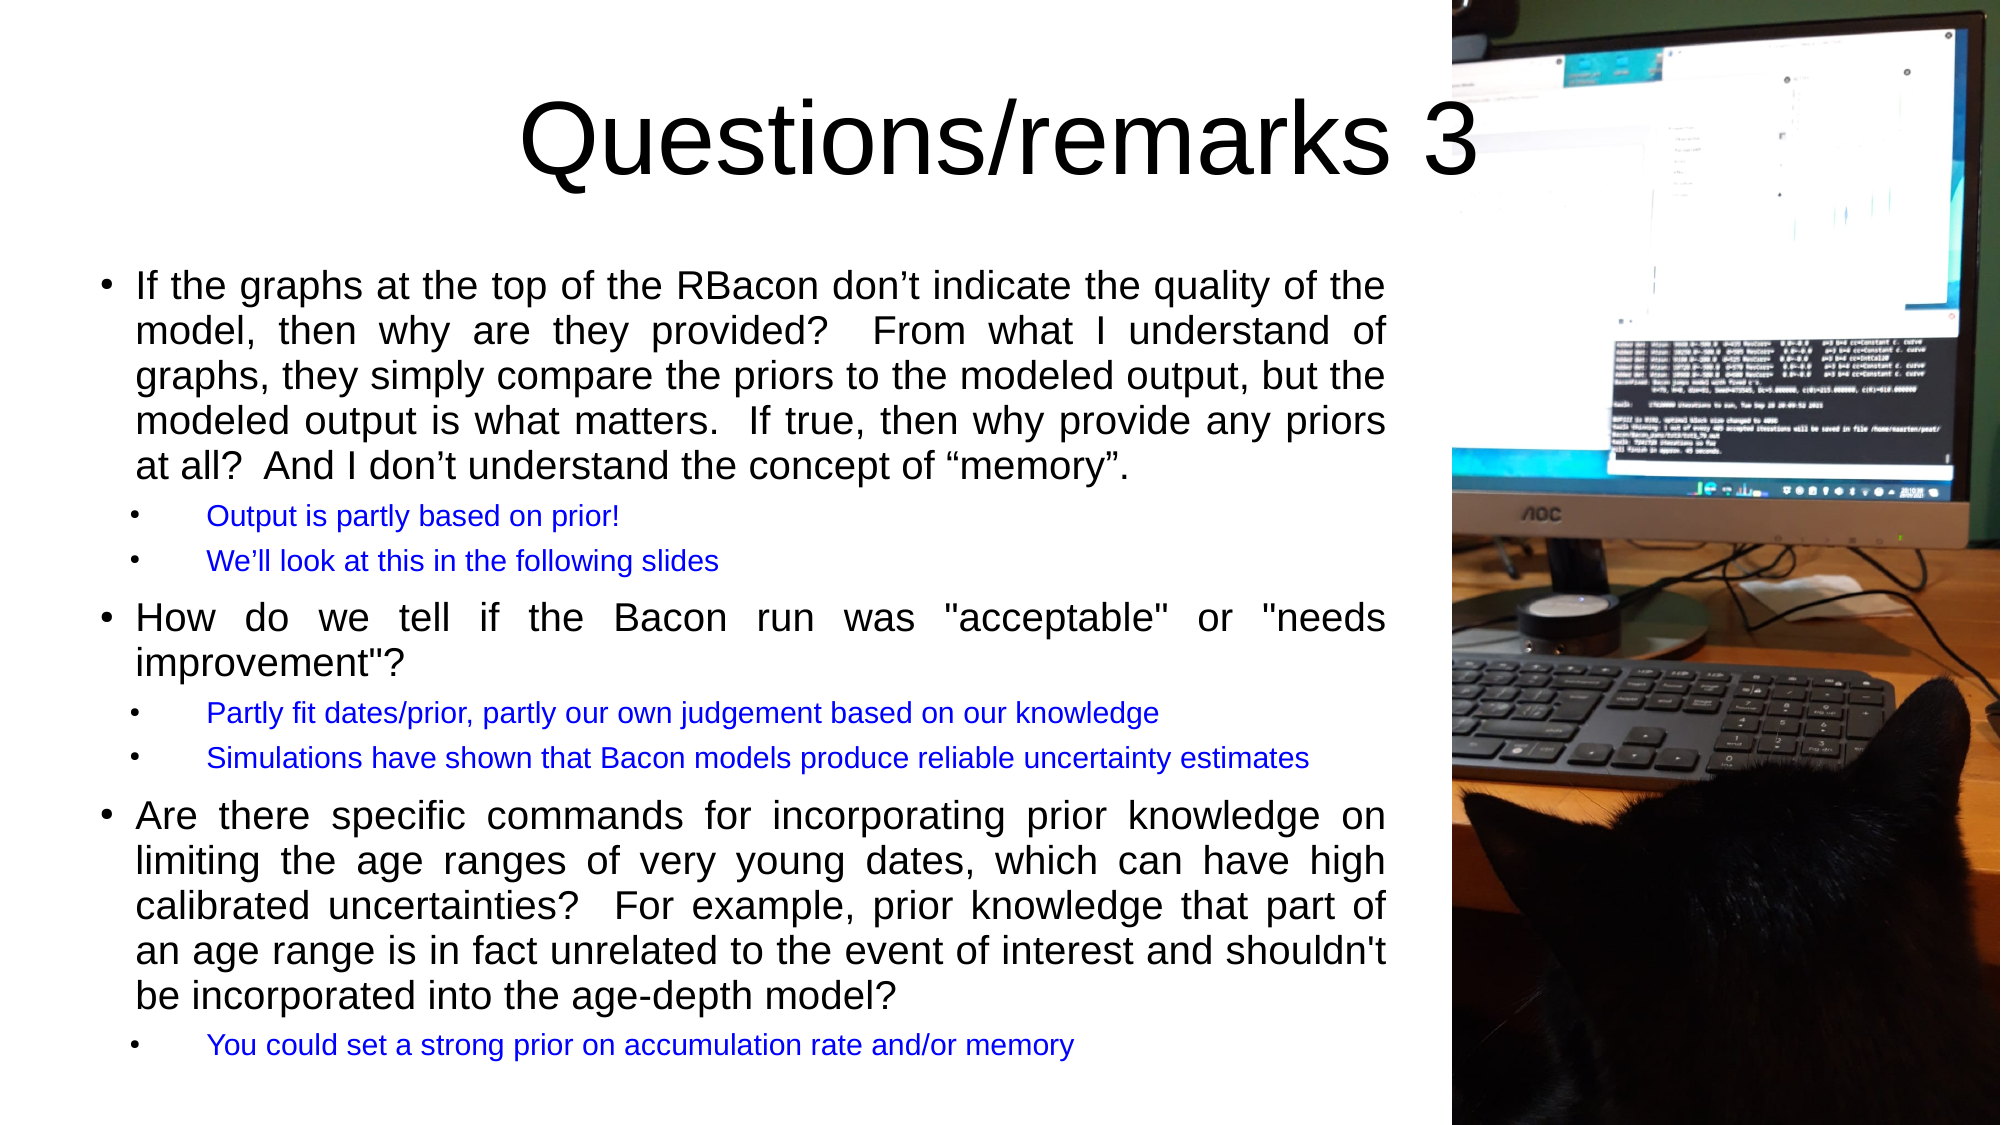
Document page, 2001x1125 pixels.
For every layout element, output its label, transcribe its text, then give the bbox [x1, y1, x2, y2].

title Questions/remarks 3 [99, 44, 1900, 233]
picture [1452, 0, 2000, 1125]
list If the graphs at the top of the RBacon don’t indicate the quality of the model, then why are they provided? From what I understand of graphs, they simply compare the priors to the modeled output, but the modeled output is what matters. If true, then why provide any priors at all? And I don’t understand the concept of “memory”. Output is partly based on prior! We’ll look at this in the following slides How do we tell if the Bacon run was "acceptable" or "needs improvement"? Partly fit dates/prior, partly our own judgement based on our knowledge Simulations have shown that Bacon models produce reliable uncertainty estimates Are there specific commands for incorporating prior knowledge on limiting the age ranges of very young dates, which can have high calibrated uncertainties? For example, prior knowledge that part of an age range is in fact unrelated to the event of interest and shouldn't be incorporated into the age-depth model? You could set a strong prior on accumulation rate and/or memory [99, 263, 1388, 1063]
